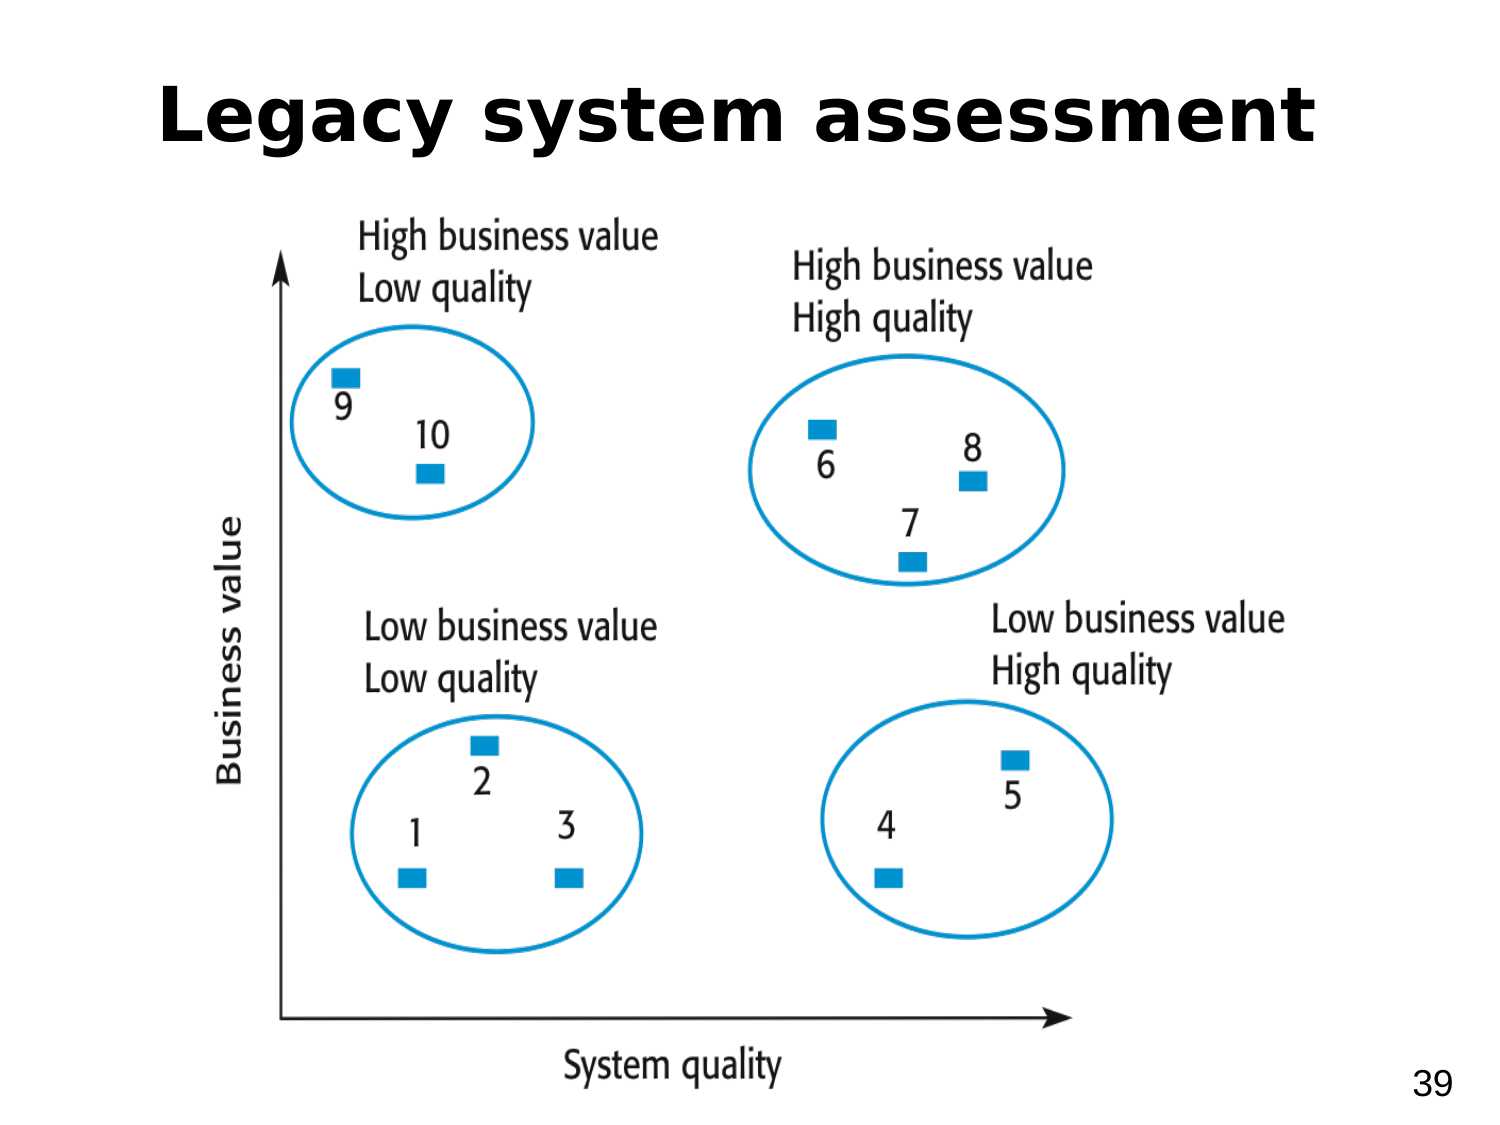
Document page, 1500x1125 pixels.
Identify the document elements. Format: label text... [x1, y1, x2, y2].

title Legacy system assessment [75, 44, 1425, 177]
picture [89, 206, 1411, 1093]
